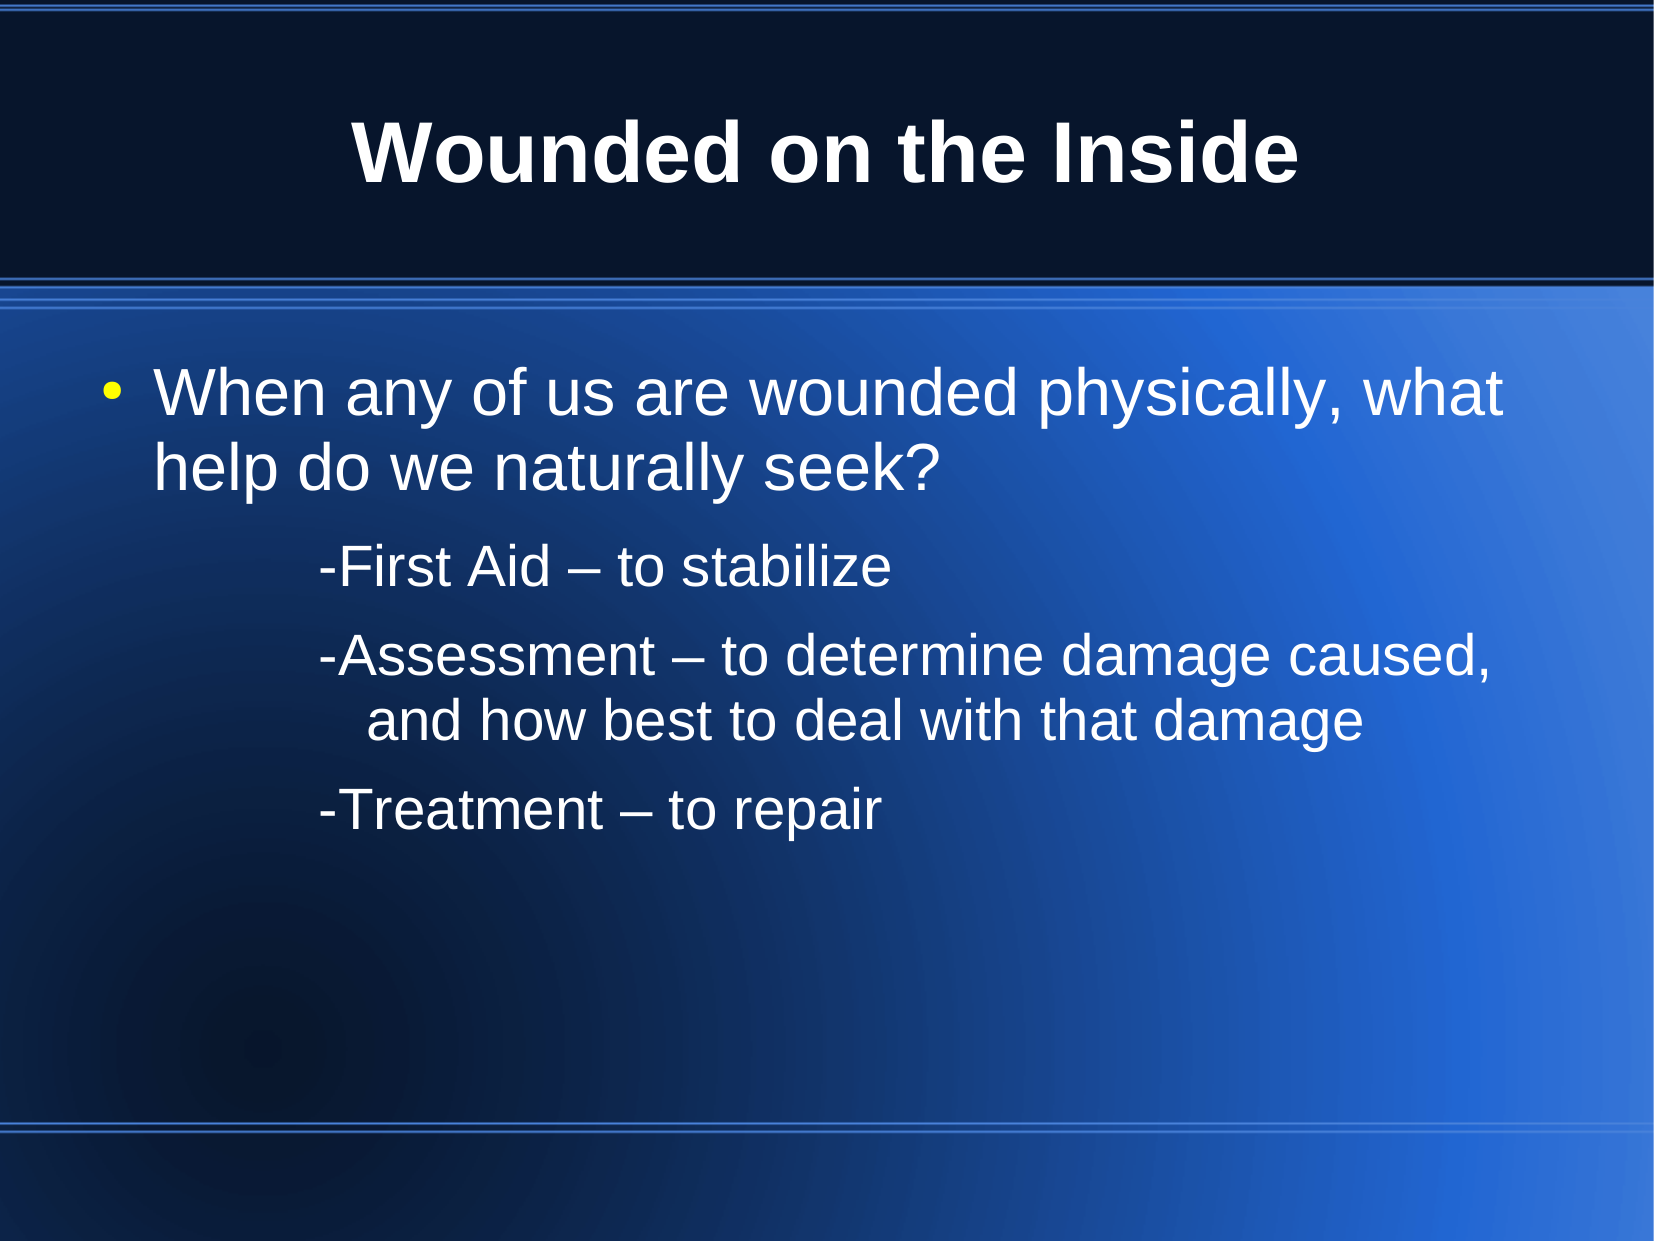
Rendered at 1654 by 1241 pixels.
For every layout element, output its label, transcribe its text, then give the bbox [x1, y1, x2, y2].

list When any of us are wounded physically, what help do we naturally seek? -First Aid – to stabilize -Assessment – to determine damage caused, and how best to deal with that damage -Treatment – to repair [82, 355, 1571, 1058]
picture [0, 0, 1654, 1241]
title Wounded on the Inside [82, 49, 1571, 257]
